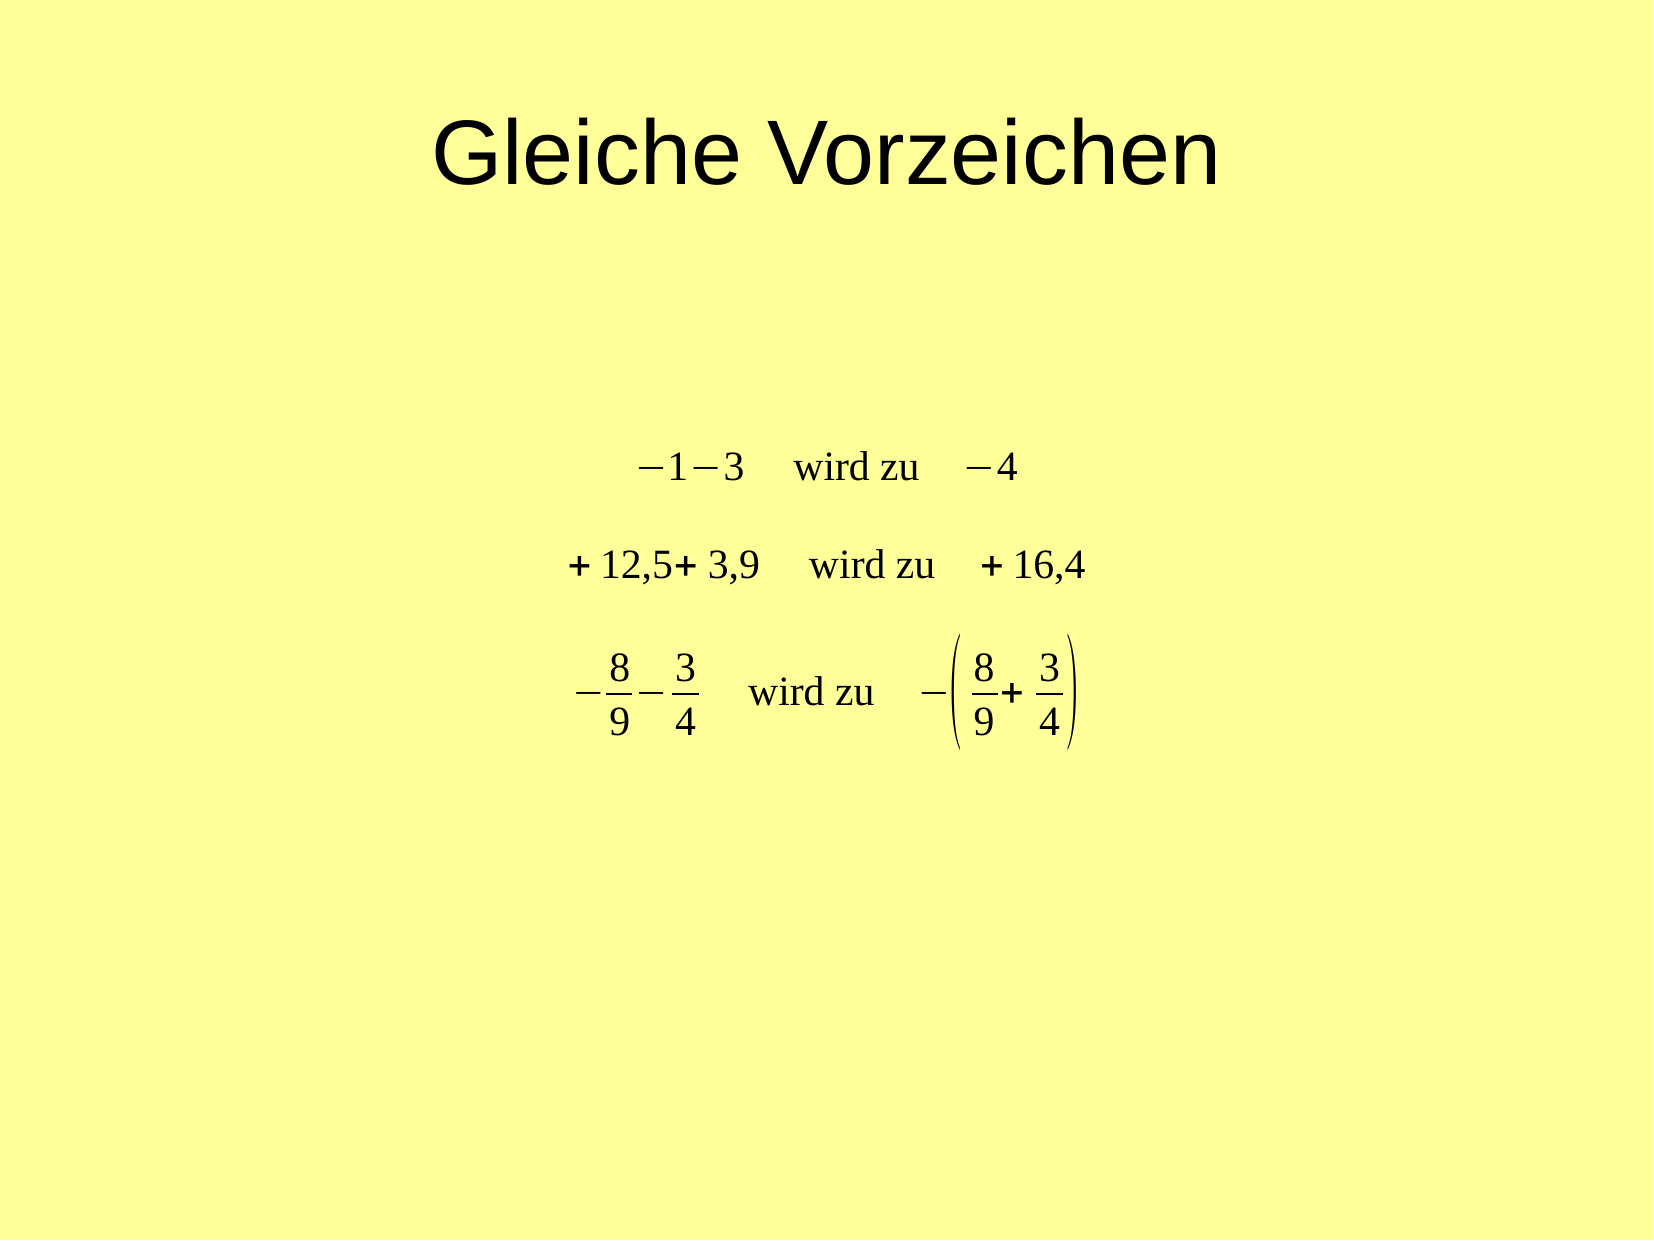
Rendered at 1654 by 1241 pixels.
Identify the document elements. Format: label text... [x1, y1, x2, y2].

title Gleiche Vorzeichen [82, 49, 1571, 257]
chart [561, 442, 1093, 750]
